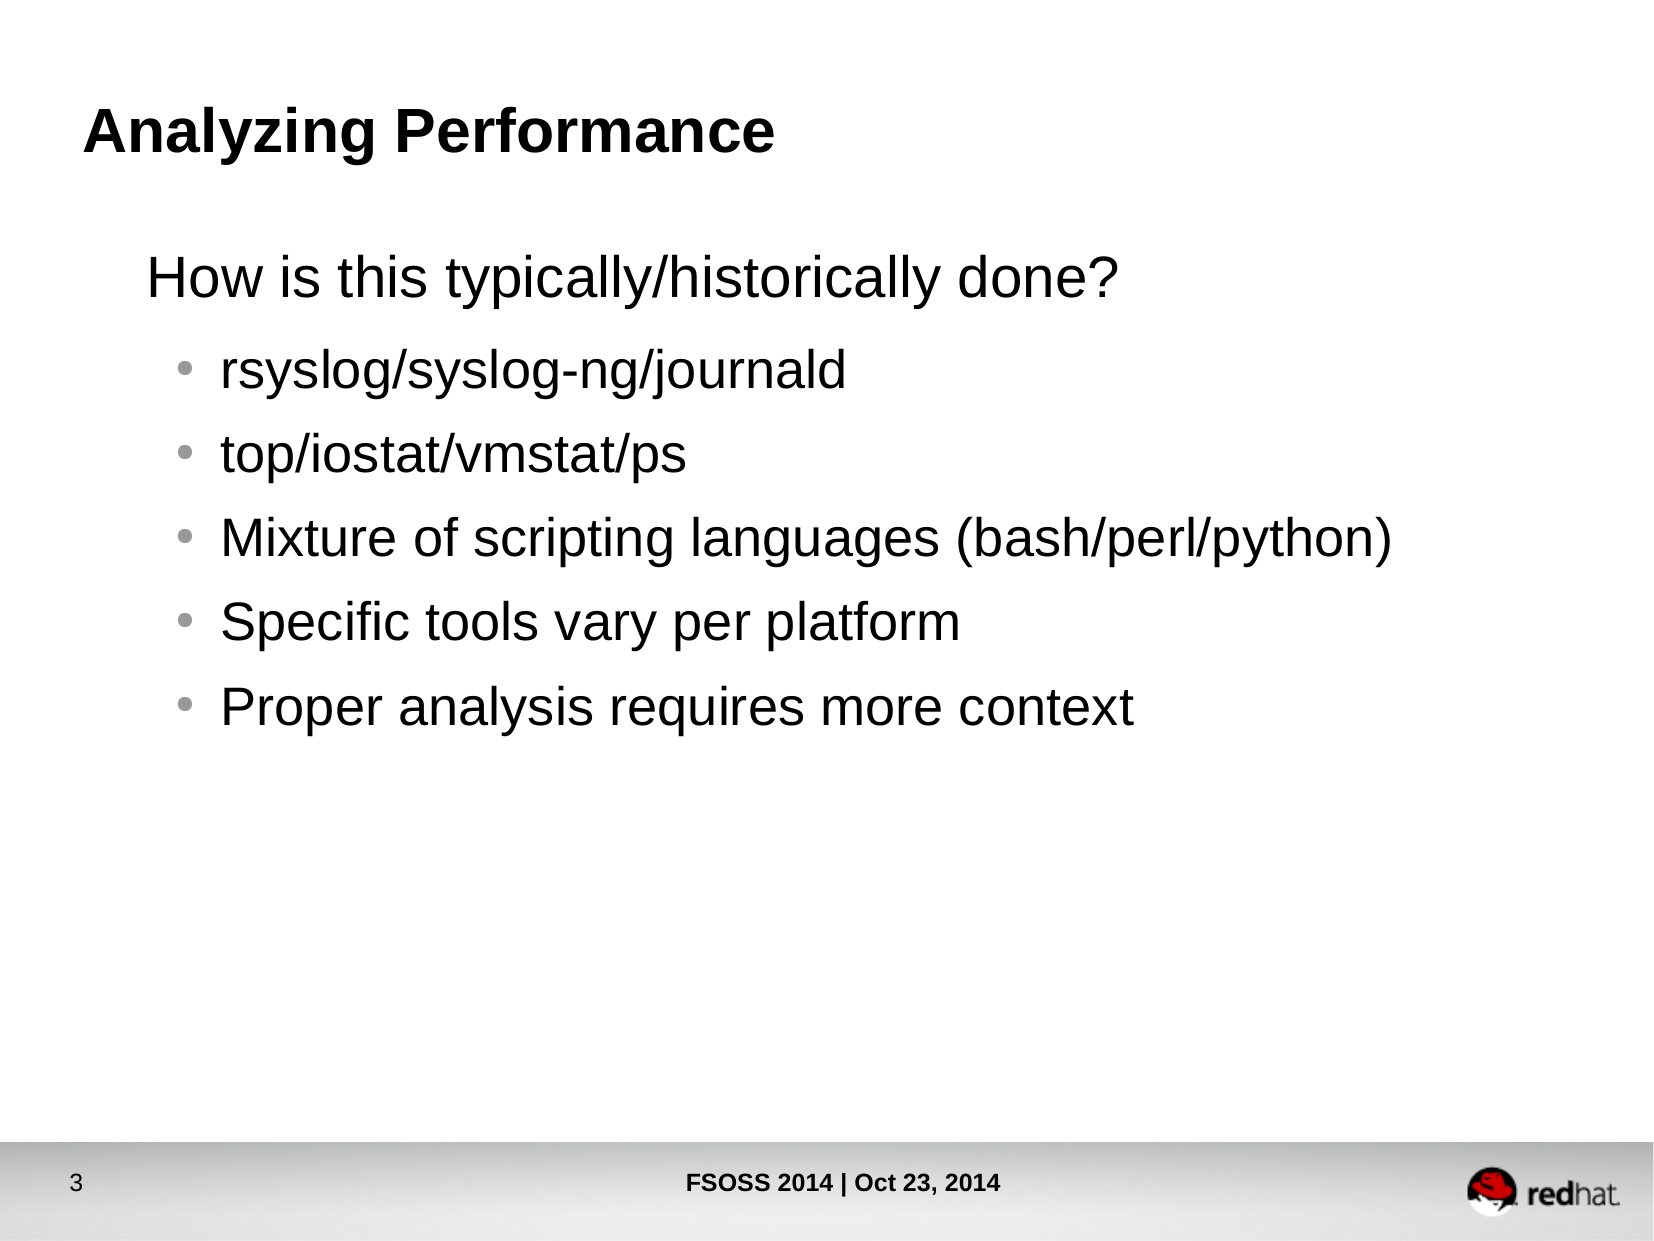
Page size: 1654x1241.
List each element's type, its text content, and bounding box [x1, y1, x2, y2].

picture [0, 1142, 1654, 1241]
title Analyzing Performance [82, 37, 1571, 226]
list How is this typically/historically done? rsyslog/syslog-ng/journald top/iostat/vmstat/ps Mixture of scripting languages (bash/perl/python) Specific tools vary per platform Proper analysis requires more context [86, 244, 1576, 1039]
